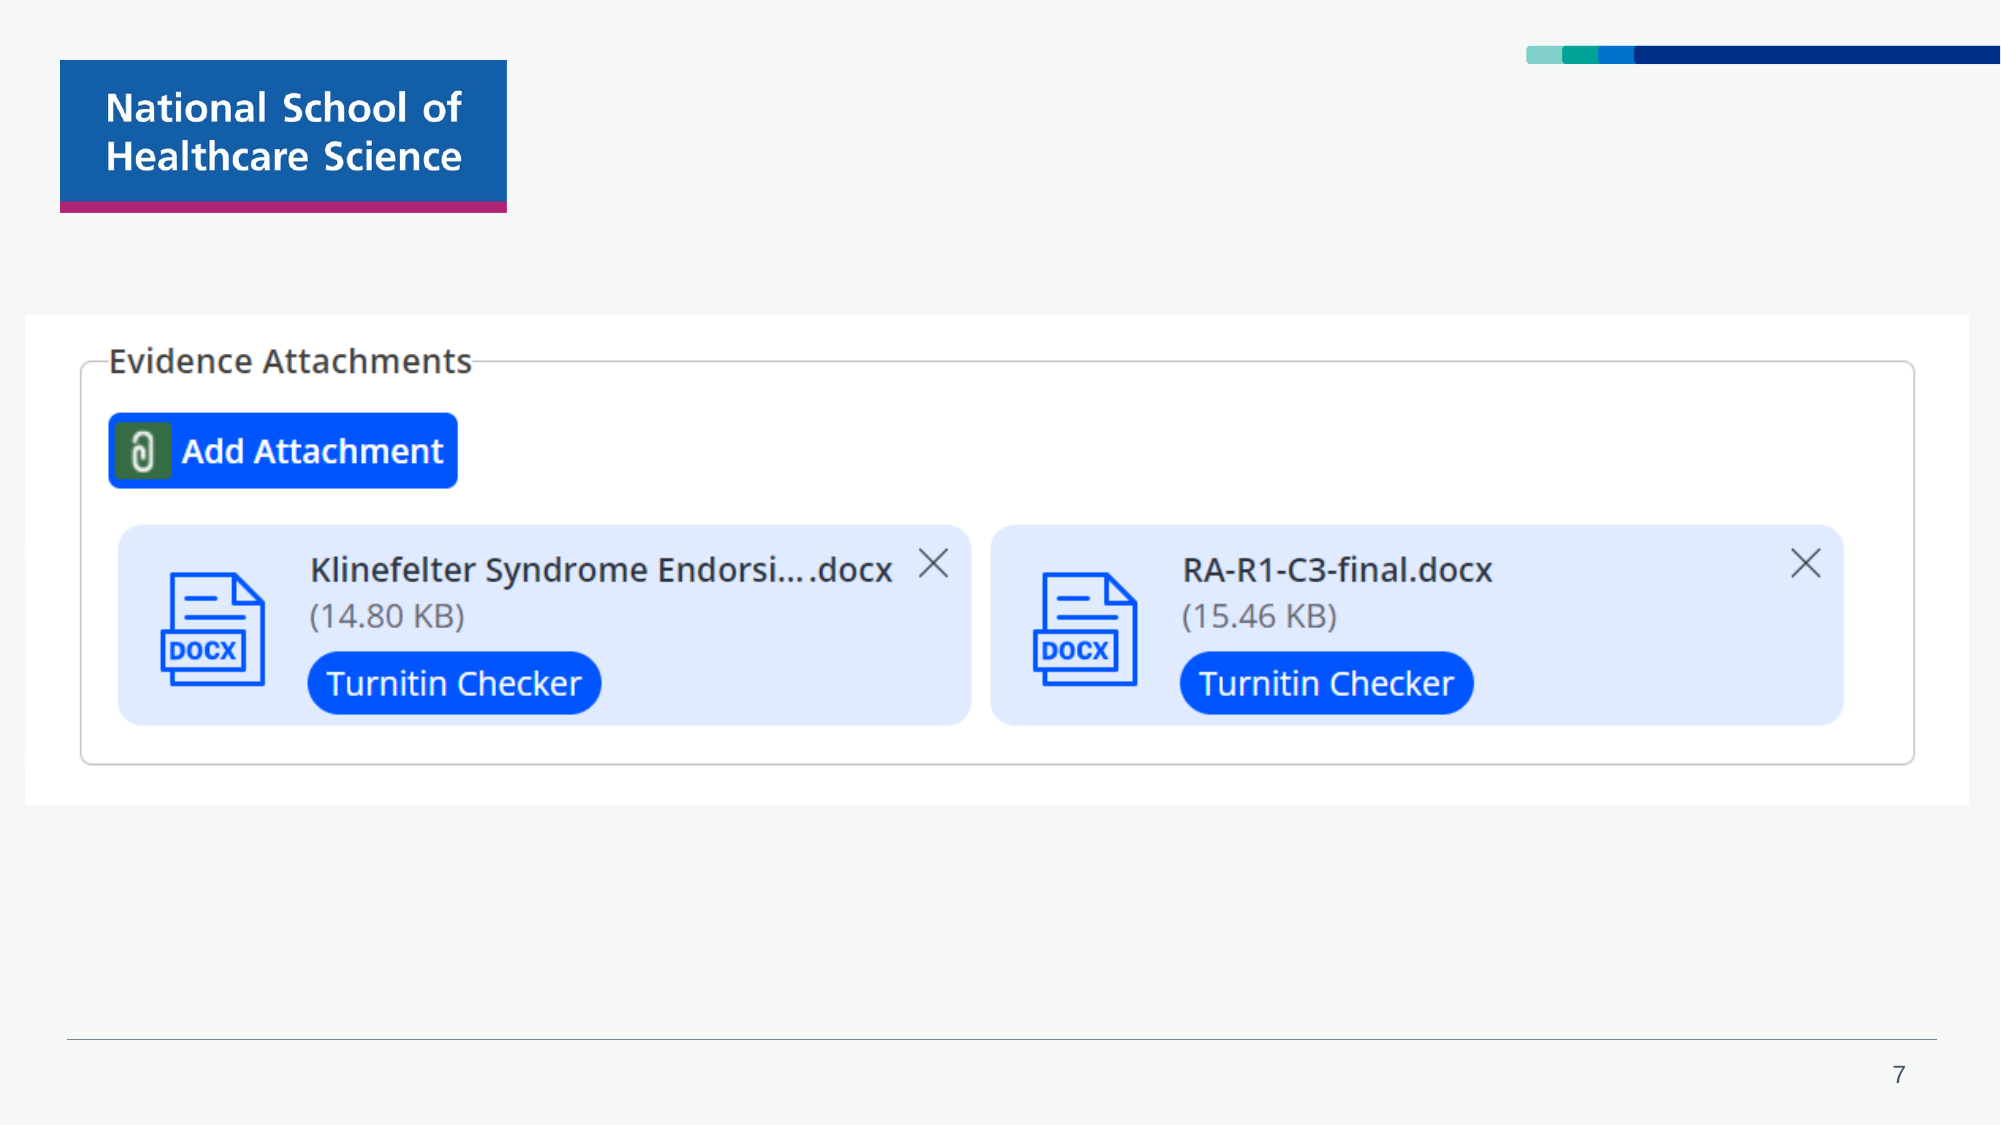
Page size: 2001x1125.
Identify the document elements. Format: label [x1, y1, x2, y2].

picture [60, 60, 507, 213]
picture [25, 315, 1969, 805]
